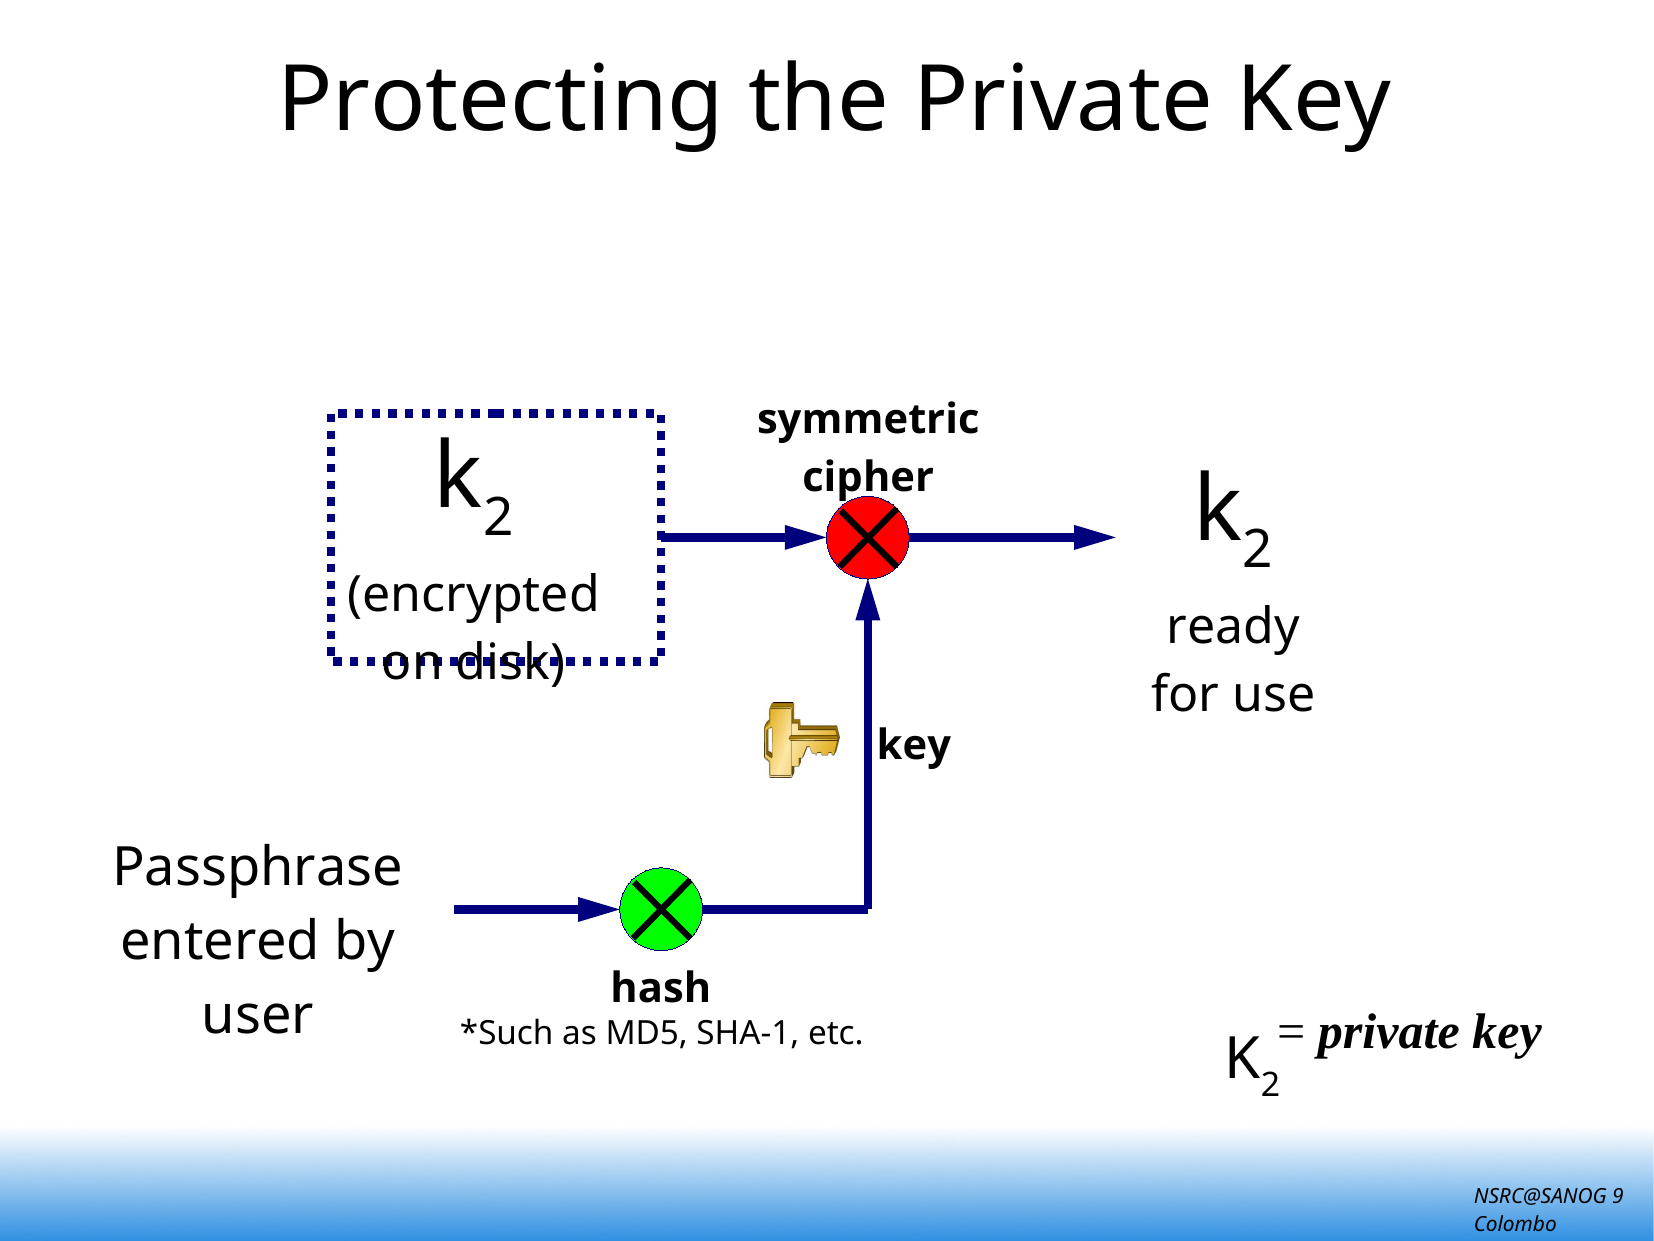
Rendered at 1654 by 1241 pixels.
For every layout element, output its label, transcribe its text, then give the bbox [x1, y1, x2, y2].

text_box [619, 867, 688, 951]
text_box [874, 511, 909, 564]
text_box *Such as MD5, SHA-1, etc. [460, 1008, 911, 1047]
text_box K2 [1196, 1016, 1309, 1095]
text_box [842, 544, 894, 579]
text_box = private key [1277, 1004, 1578, 1079]
text_box Passphrase entered by user [112, 827, 404, 1050]
text_box hash [610, 957, 712, 1008]
text_box k2 (encrypted on disk) [347, 409, 601, 695]
picture [764, 702, 840, 778]
text_box [826, 504, 895, 570]
text_box symmetric cipher [756, 389, 980, 504]
text_box [667, 882, 703, 936]
picture [0, 1124, 1654, 1241]
title Protecting the Private Key [211, 32, 1459, 149]
text_box key [876, 715, 952, 773]
text_box k2 ready for use [1151, 442, 1316, 727]
